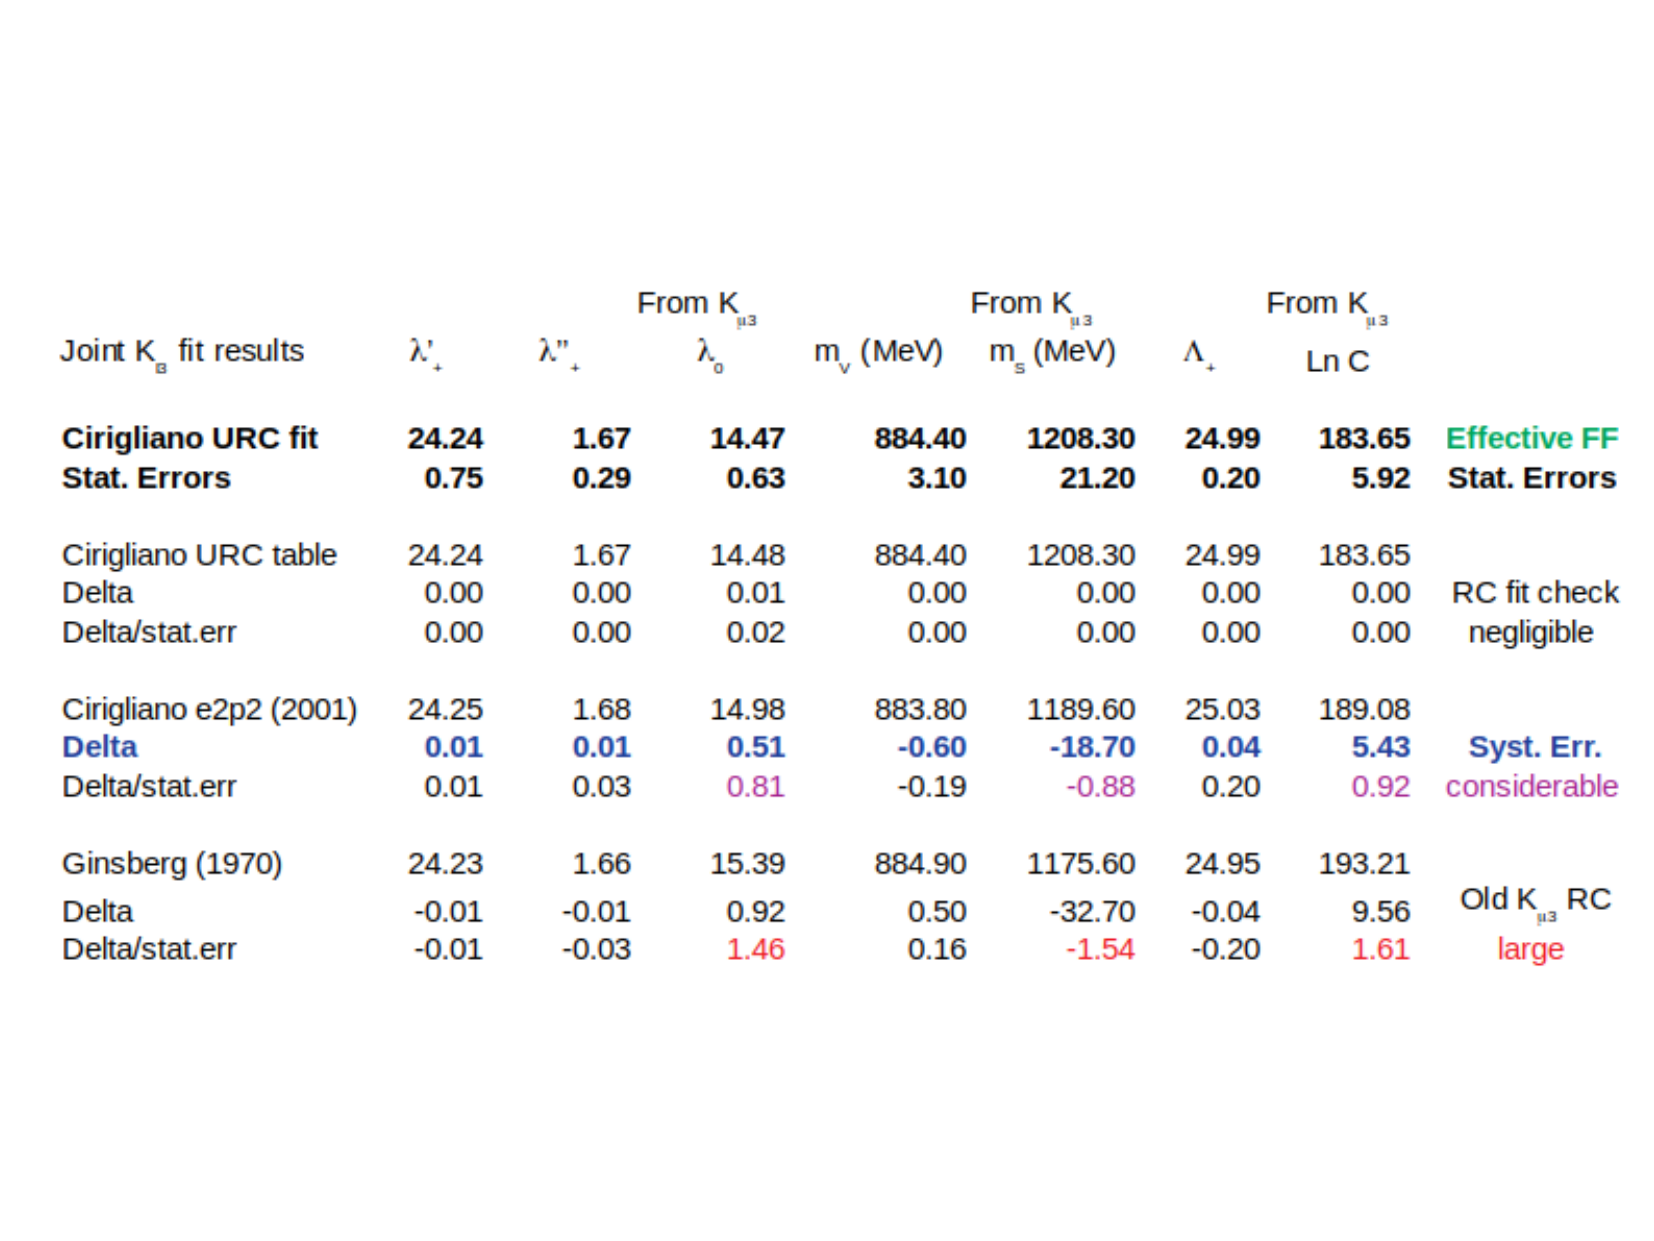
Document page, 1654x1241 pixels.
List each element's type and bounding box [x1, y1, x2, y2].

picture [29, 274, 1644, 989]
